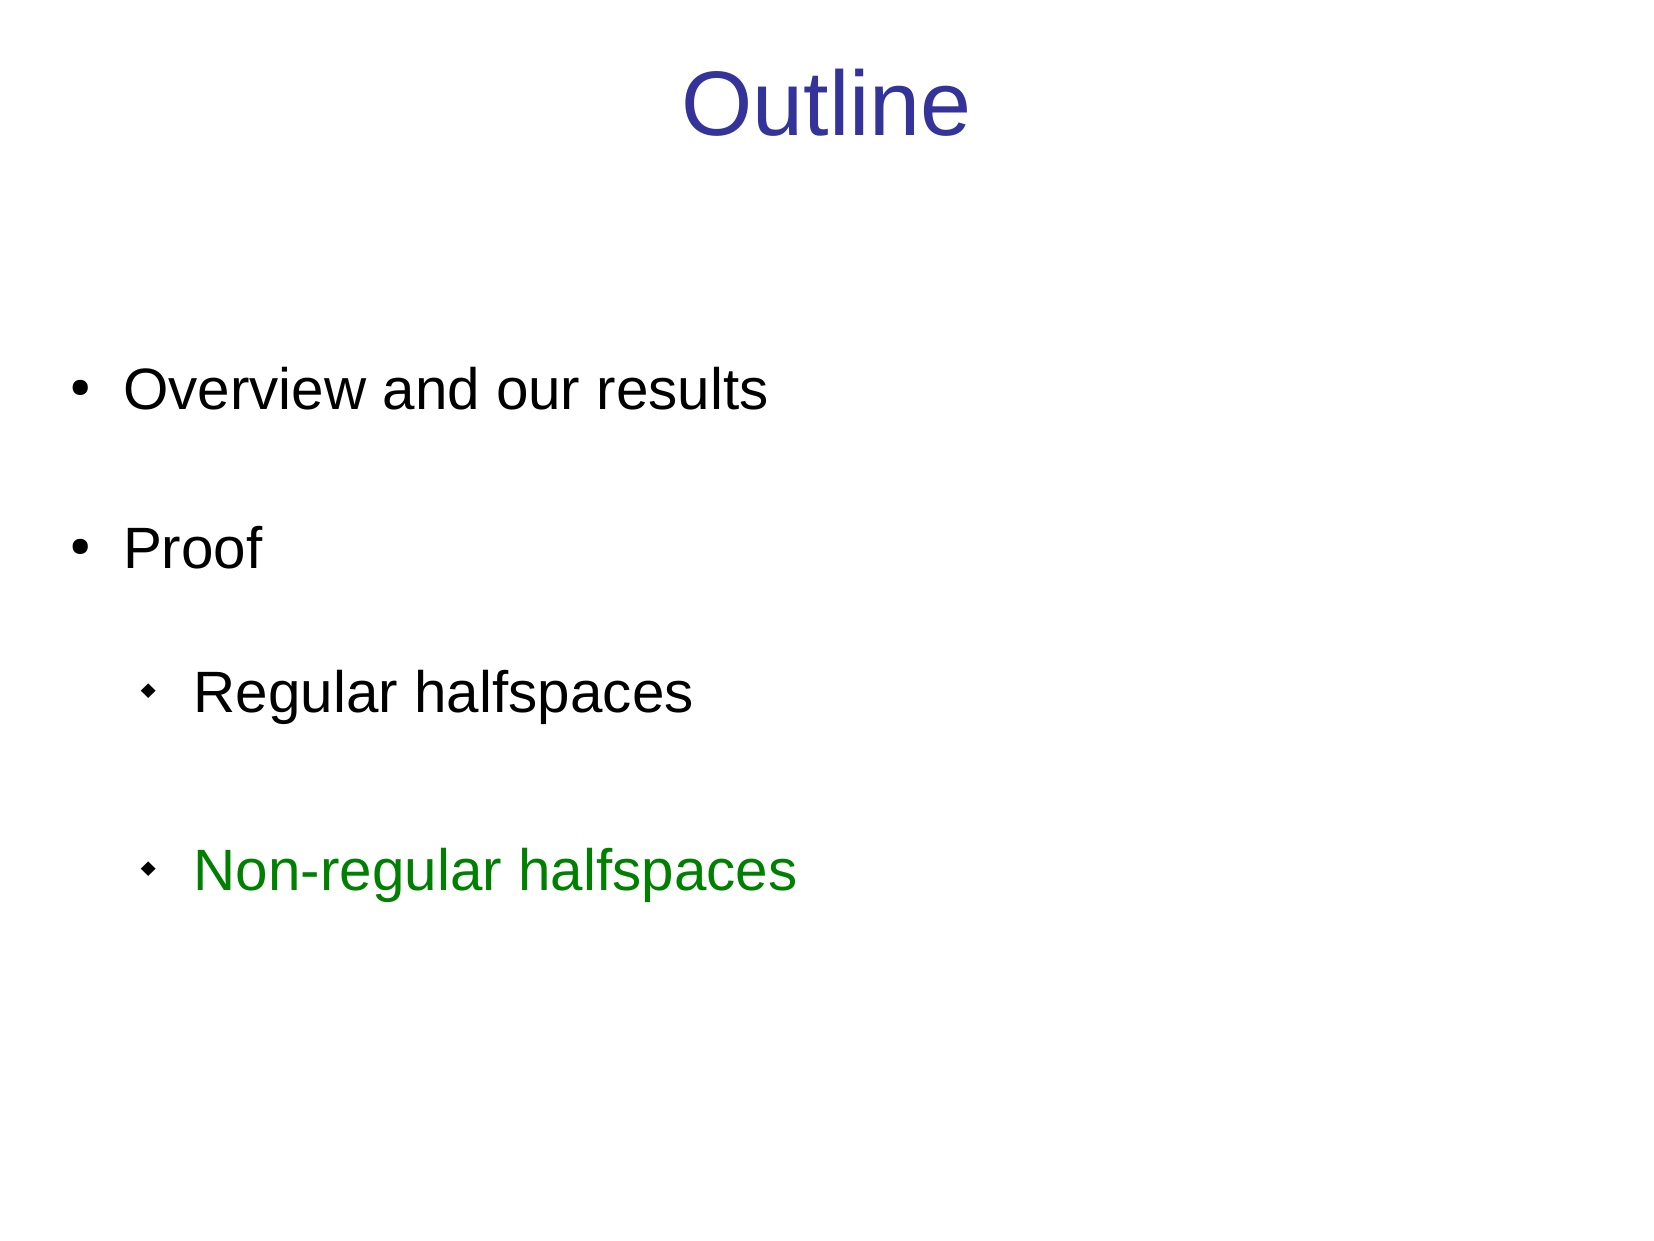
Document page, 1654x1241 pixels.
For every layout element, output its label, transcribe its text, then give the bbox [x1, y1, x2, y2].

list Overview and our results Proof Regular halfspaces Non-regular halfspaces [37, 110, 1654, 1238]
title Outline [124, 0, 1530, 208]
